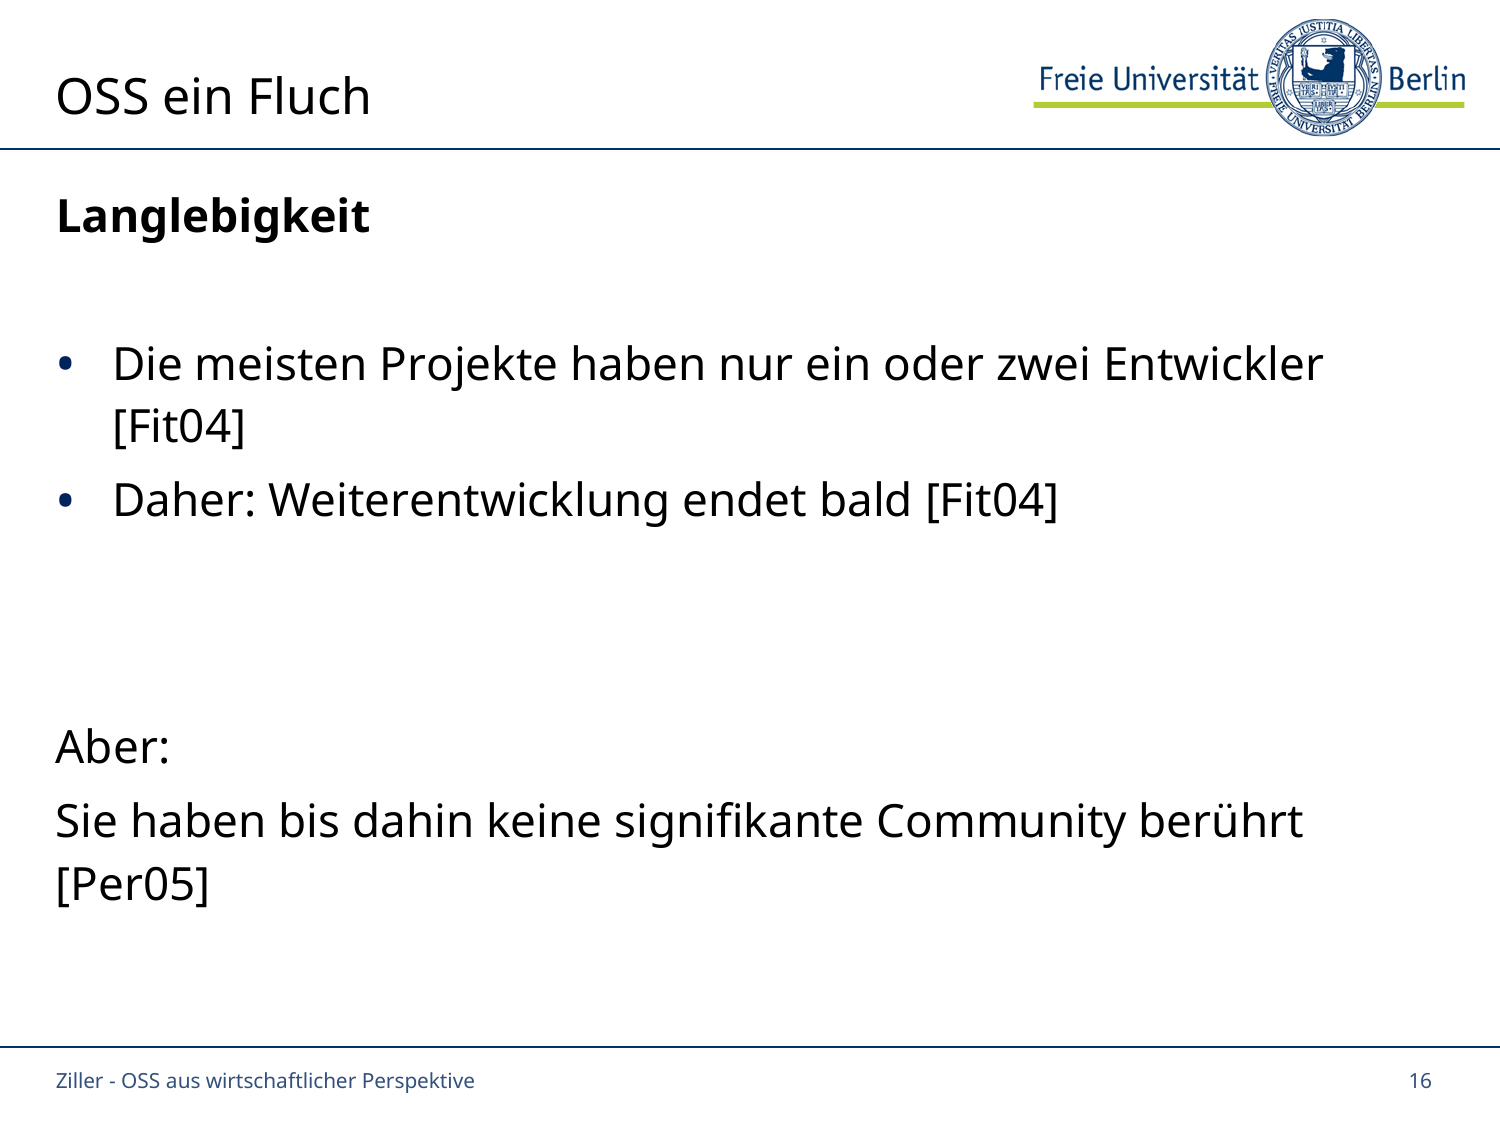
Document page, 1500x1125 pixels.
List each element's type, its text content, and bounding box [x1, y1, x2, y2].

list Langlebigkeit Die meisten Projekte haben nur ein oder zwei Entwickler [Fit04] Daher: Weiterentwicklung endet bald [Fit04] Aber: Sie haben bis dahin keine signifikante Community berührt [Per05] [41, 175, 1447, 1039]
picture [1033, 19, 1470, 137]
title OSS ein Fluch [41, 0, 1016, 138]
